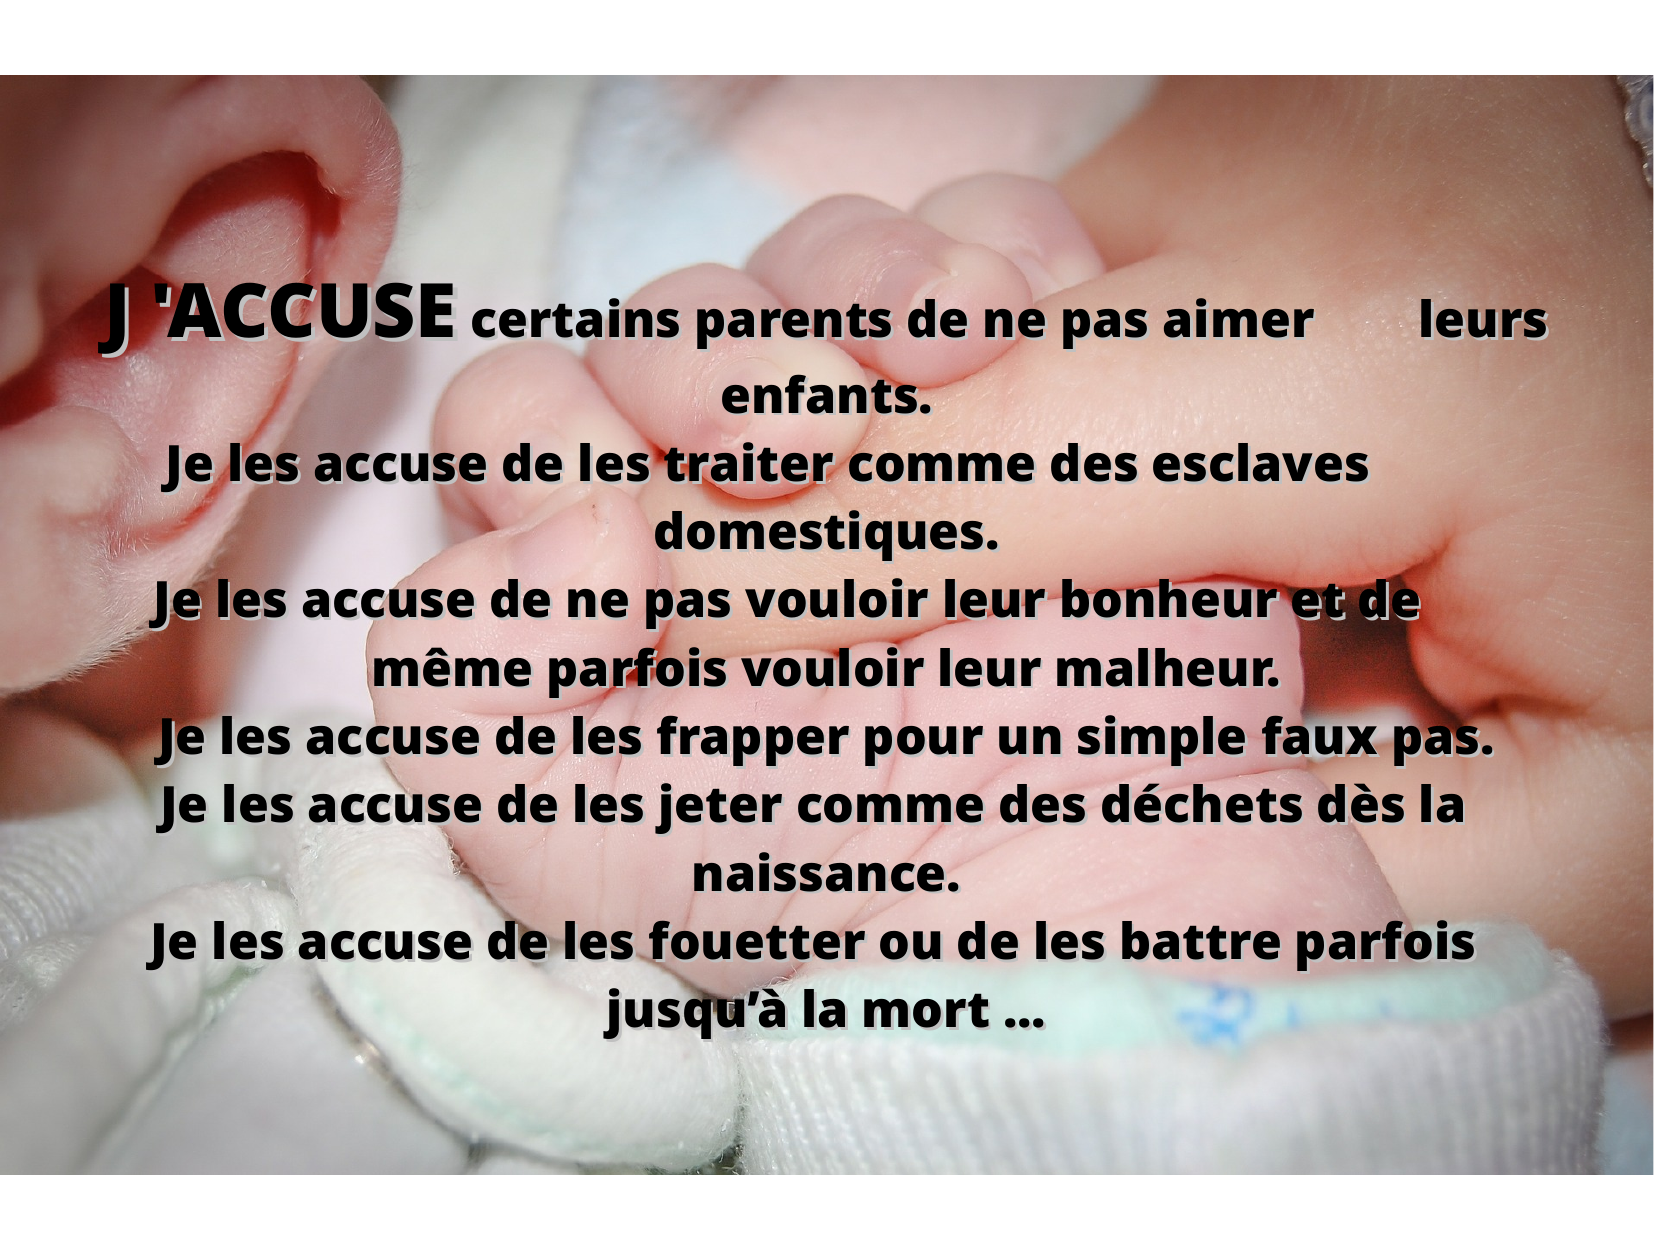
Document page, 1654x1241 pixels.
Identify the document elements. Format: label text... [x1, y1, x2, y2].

picture [0, 75, 1654, 1175]
subtitle J 'ACCUSE certains parents de ne pas aimer leurs enfants. Je les accuse de les traiter comme des esclaves domestiques. Je les accuse de ne pas vouloir leur bonheur et de même parfois vouloir leur malheur. Je les accuse de les frapper pour un simple faux pas. Je les accuse de les jeter comme des déchets dès la naissance. Je les accuse de les fouetter ou de les battre parfois jusqu’à la mort ... [82, 244, 1571, 1056]
